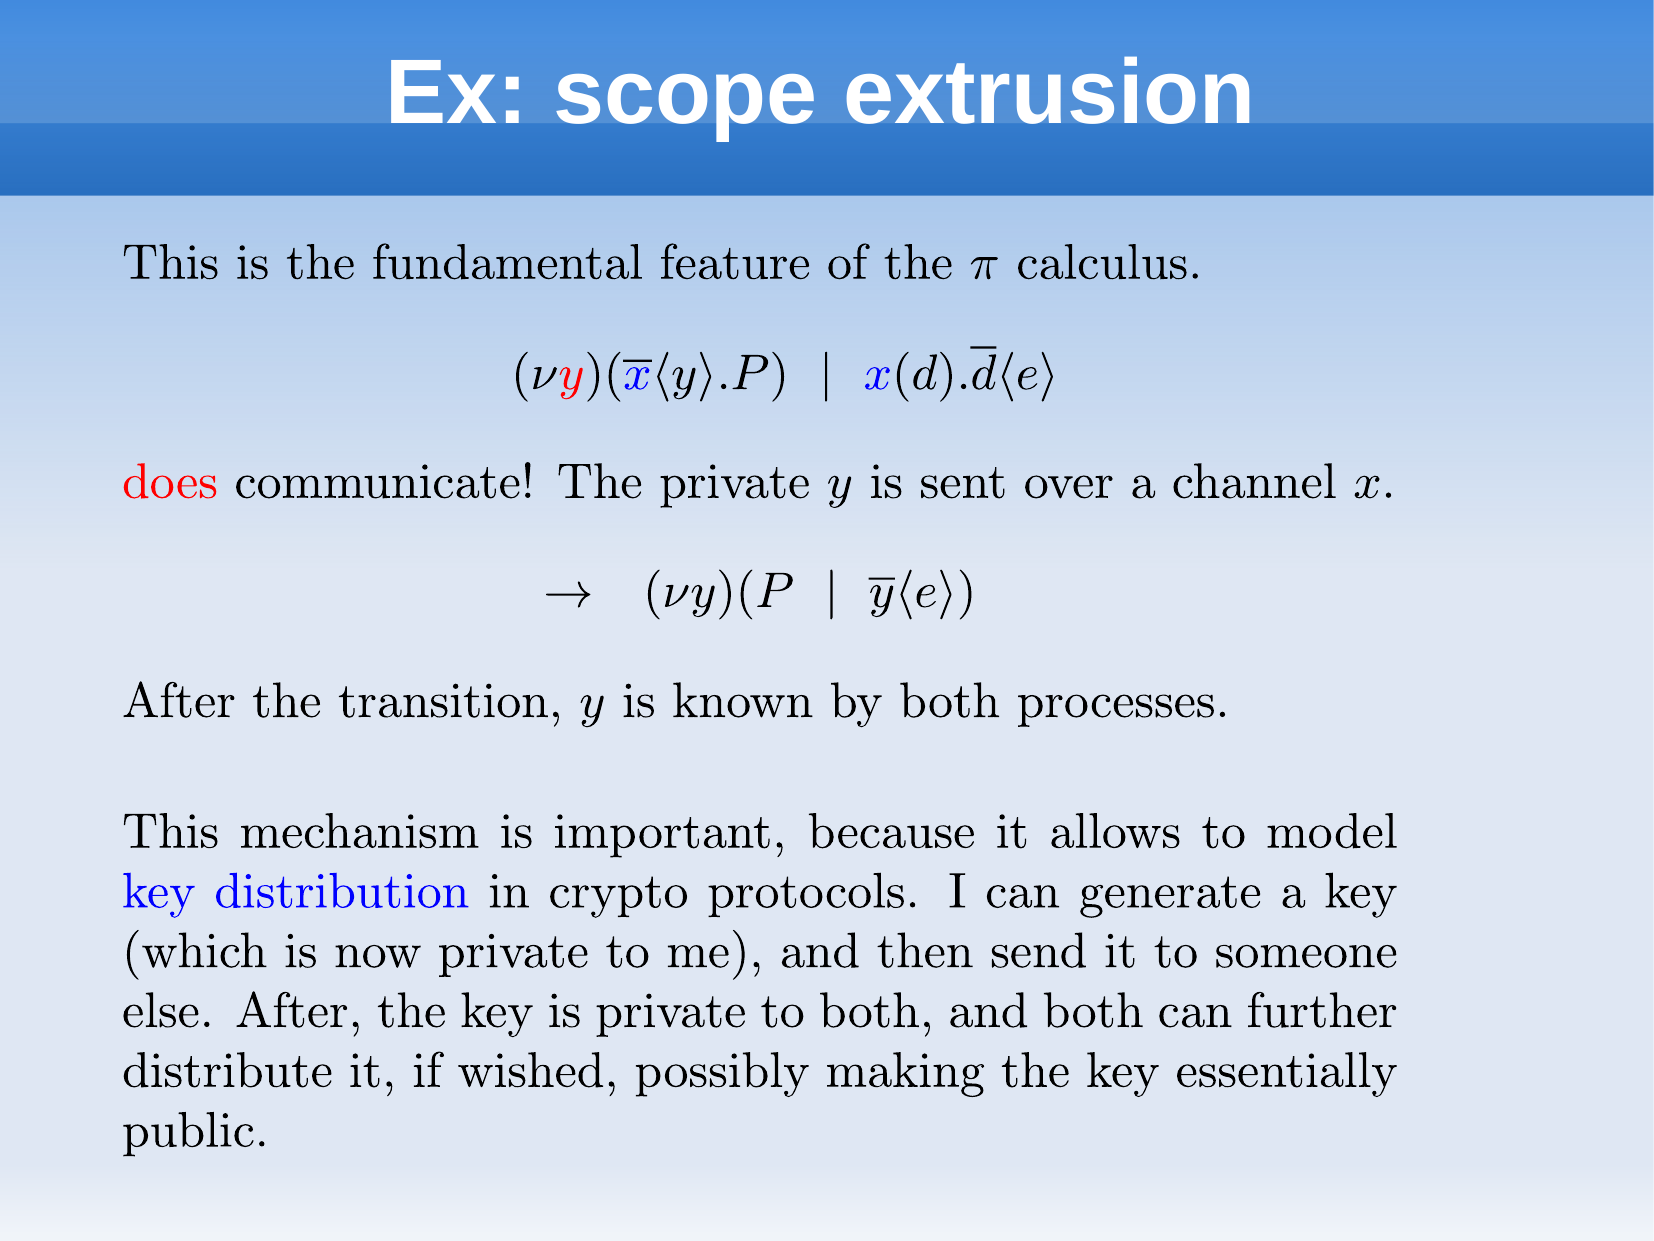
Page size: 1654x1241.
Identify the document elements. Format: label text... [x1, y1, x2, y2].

picture [0, 0, 1654, 1241]
title Ex: scope extrusion [76, 0, 1565, 188]
text_box [122, 243, 1399, 1157]
